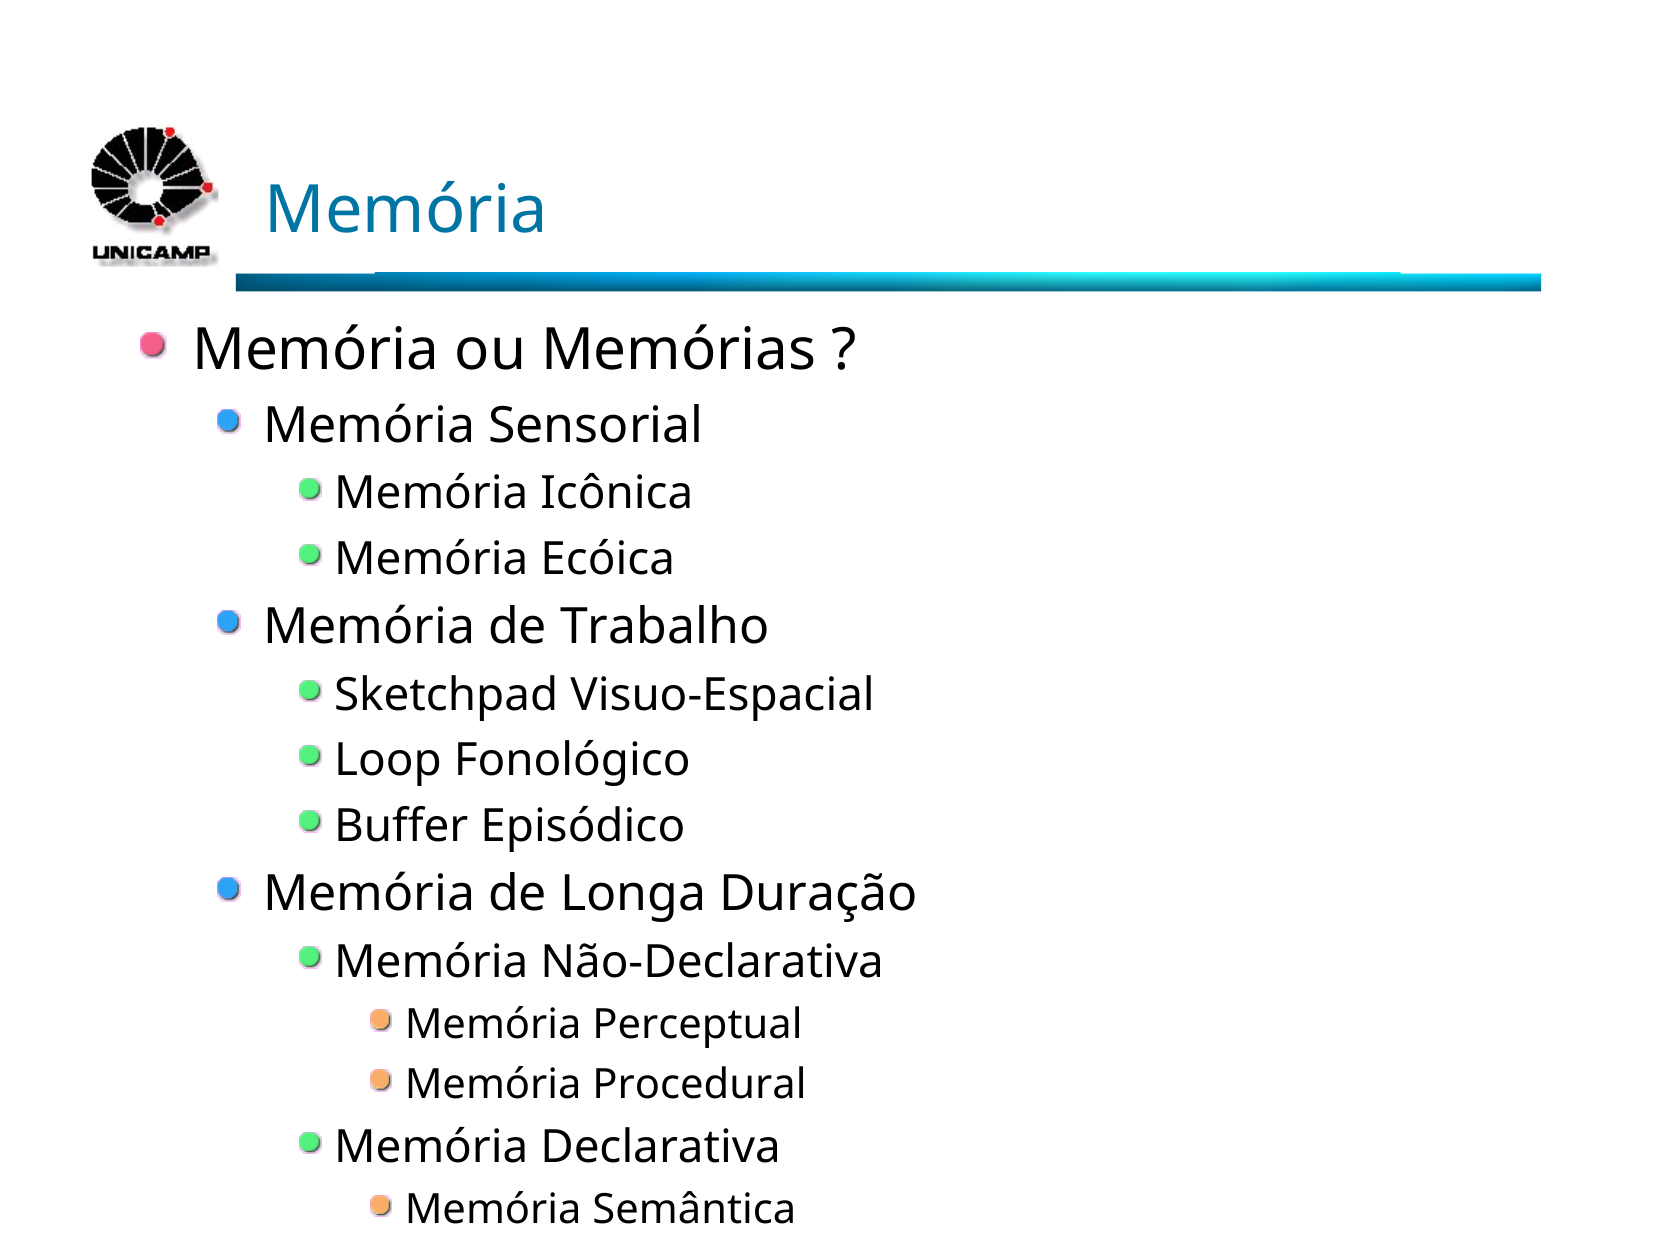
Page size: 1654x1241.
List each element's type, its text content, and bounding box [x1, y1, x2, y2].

list Memória ou Memórias ? Memória Sensorial Memória Icônica Memória Ecóica Memória de Trabalho Sketchpad Visuo-Espacial Loop Fonológico Buffer Episódico Memória de Longa Duração Memória Não-Declarativa Memória Perceptual Memória Procedural Memória Declarativa Memória Semântica Memória Episódica [121, 309, 1534, 1193]
picture [125, 272, 1654, 295]
title Memória [264, 57, 1534, 250]
picture [369, 1194, 393, 1218]
